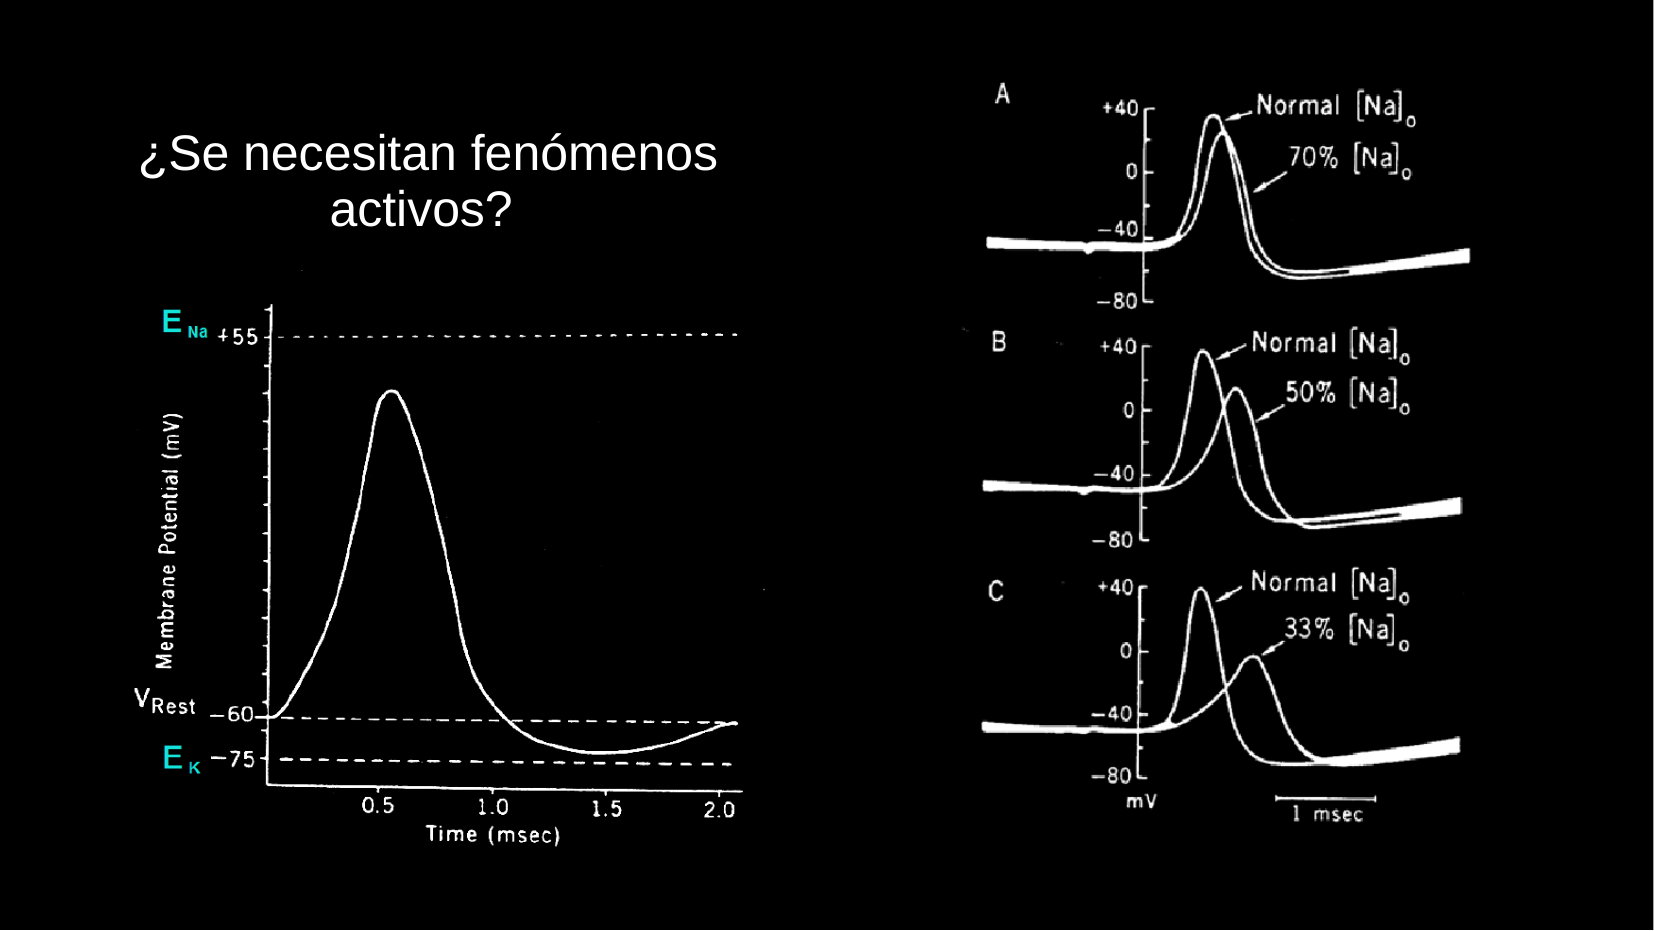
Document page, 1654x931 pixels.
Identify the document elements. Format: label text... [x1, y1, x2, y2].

text_box ¿Se necesitan fenómenos activos? [88, 118, 768, 245]
picture [944, 73, 1497, 827]
picture [95, 265, 798, 854]
